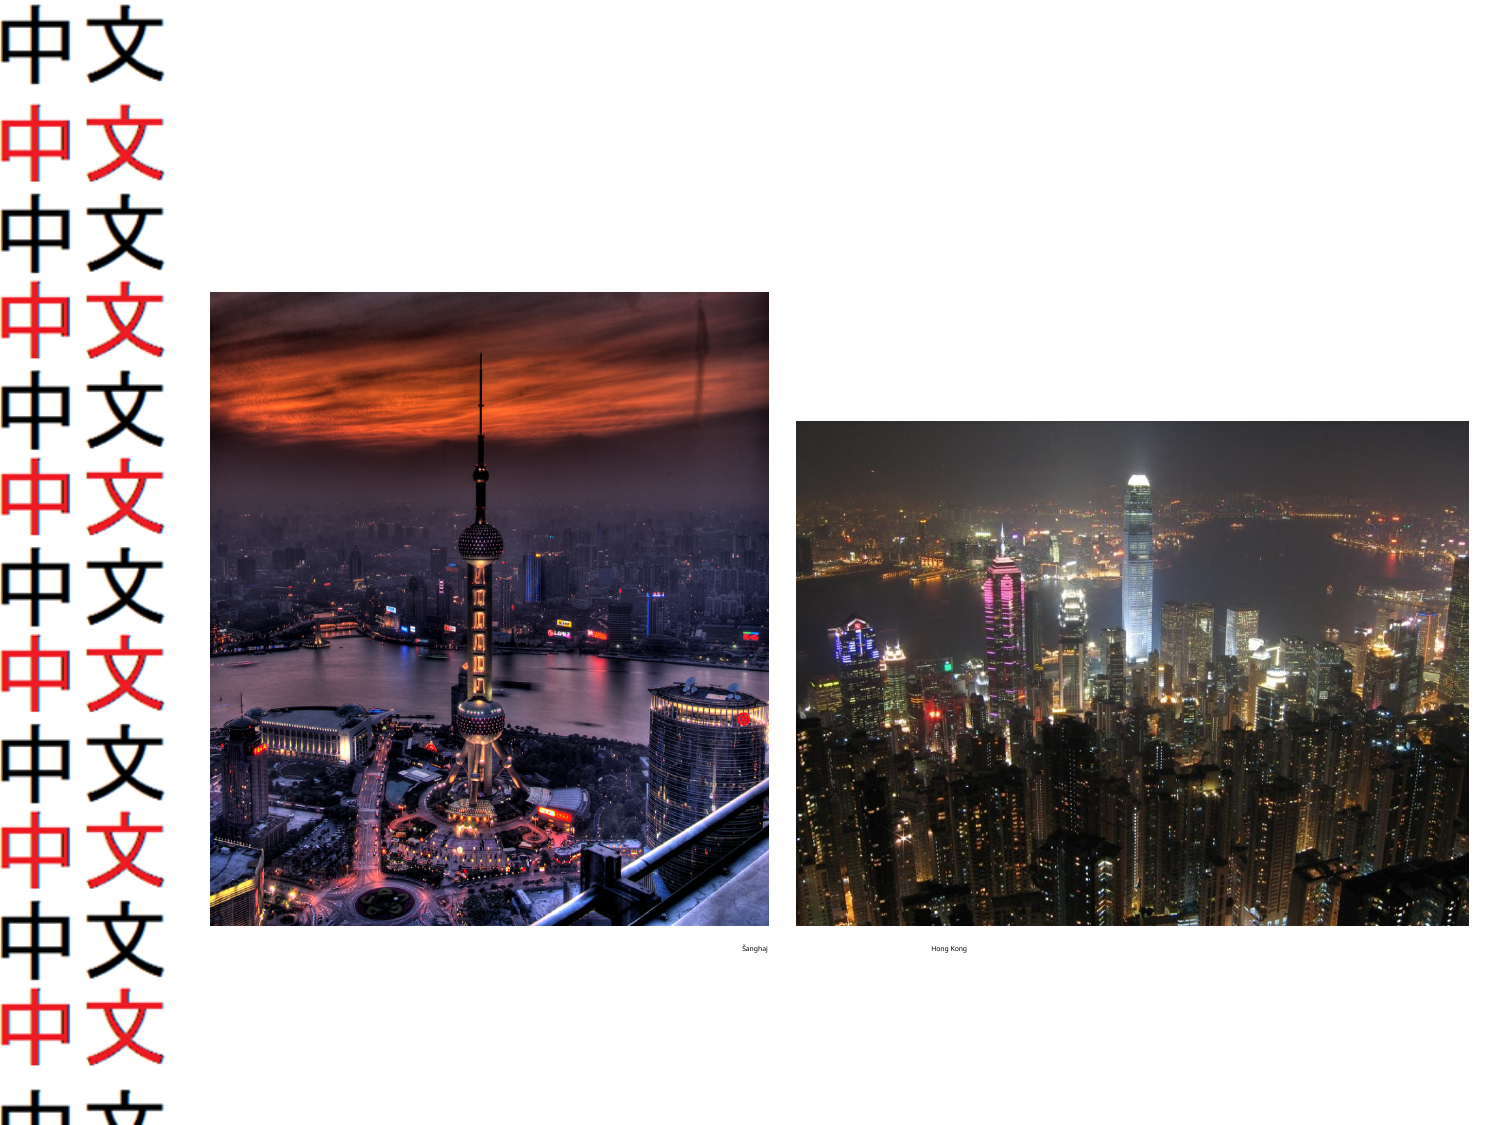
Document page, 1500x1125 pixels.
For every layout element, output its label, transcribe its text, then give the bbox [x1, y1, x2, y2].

picture [210, 292, 769, 926]
picture [796, 421, 1469, 926]
title Šanghaj Hong Kong [234, 937, 1477, 961]
picture [0, 0, 186, 1125]
